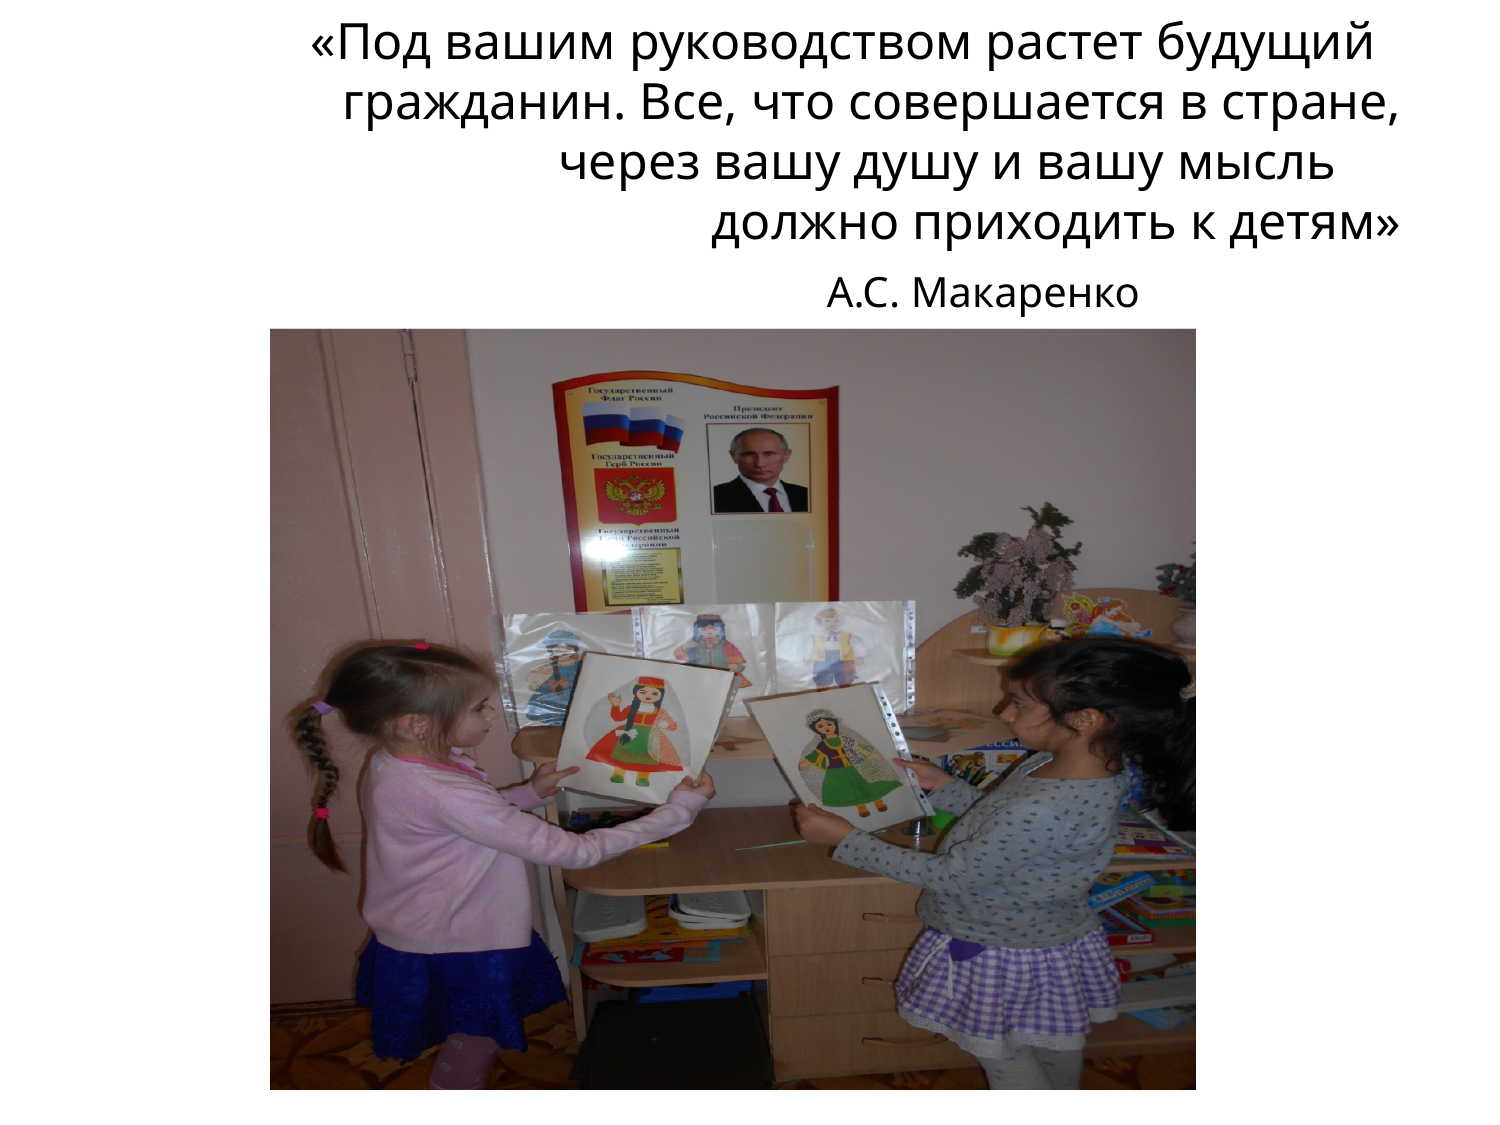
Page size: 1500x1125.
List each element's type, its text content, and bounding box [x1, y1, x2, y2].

picture [269, 328, 1196, 1090]
text_box «Под вашим руководством растет будущий гражданин. Все, что совершается в стране, через вашу душу и вашу мысль должно приходить к детям» А.С. Макаренко [46, 1, 1430, 327]
